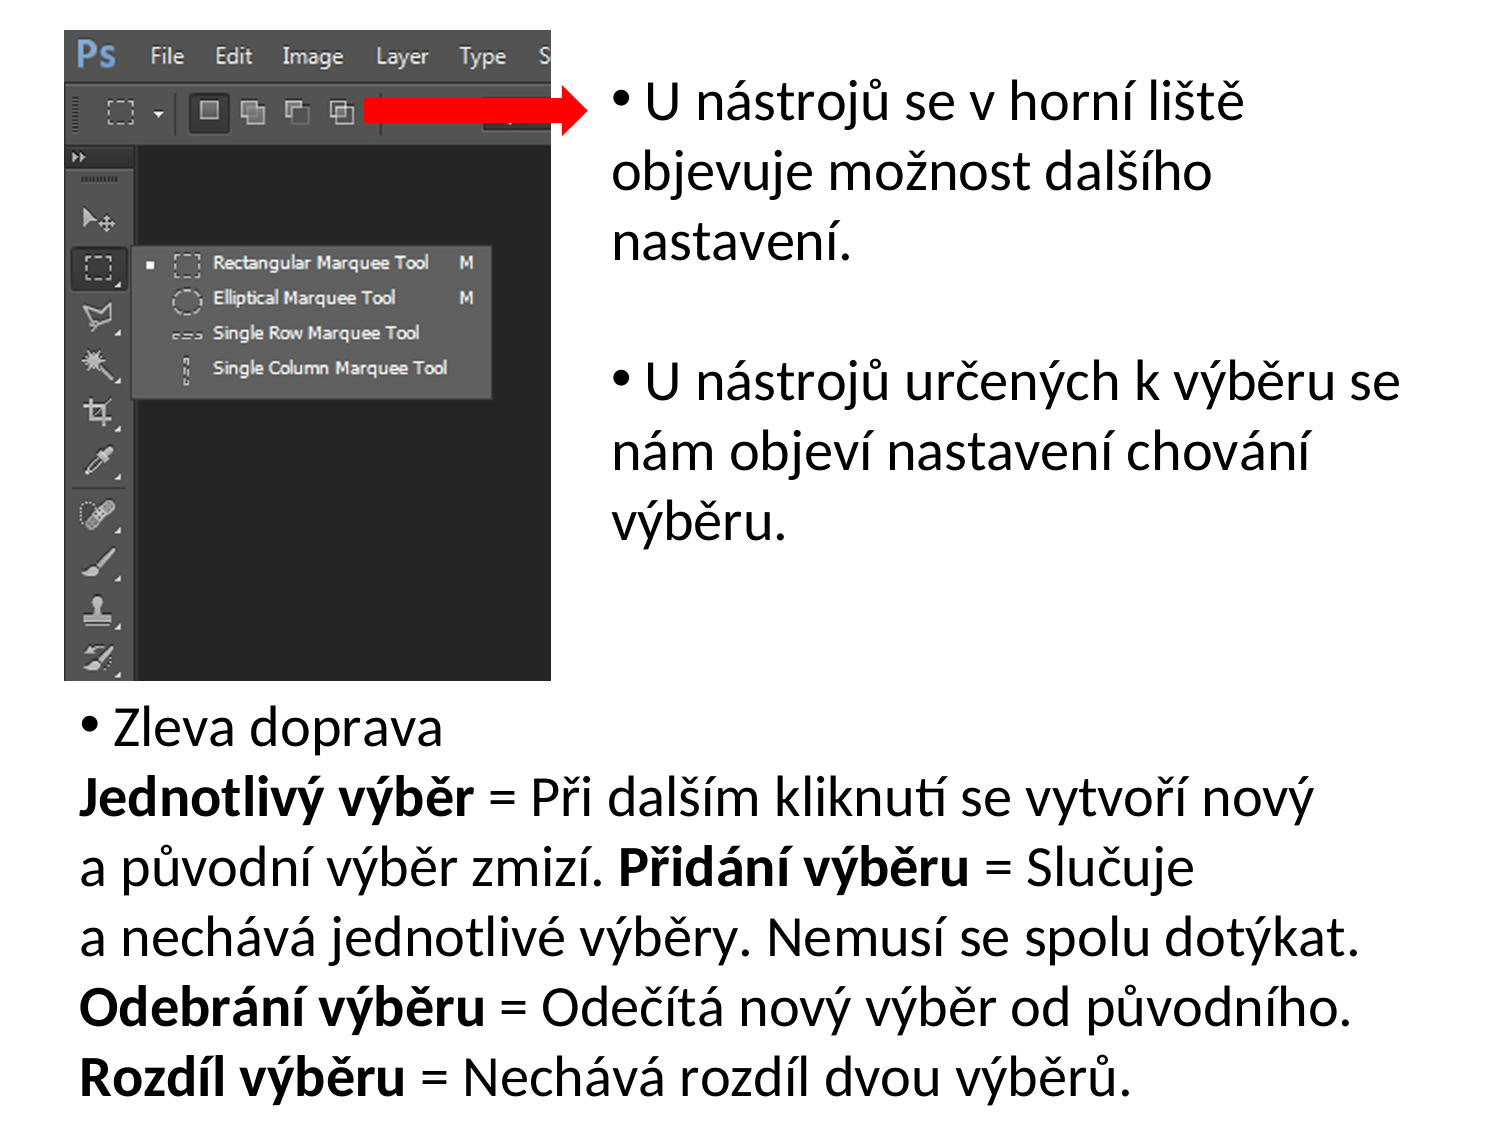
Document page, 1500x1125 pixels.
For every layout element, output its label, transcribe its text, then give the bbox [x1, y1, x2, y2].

text_box [366, 90, 585, 132]
text_box U nástrojů se v horní liště objevuje možnost dalšího nastavení. U nástrojů určených k výběru se nám objeví nastavení chování výběru. [596, 54, 1442, 561]
text_box Zleva doprava Jednotlivý výběr = Při dalším kliknutí se vytvoří nový a původní výběr zmizí. Přidání výběru = Slučuje a nechává jednotlivé výběry. Nemusí se spolu dotýkat. Odebrání výběru = Odečítá nový výběr od původního. Rozdíl výběru = Nechává rozdíl dvou výběrů. [64, 680, 1459, 1117]
picture [64, 30, 551, 680]
